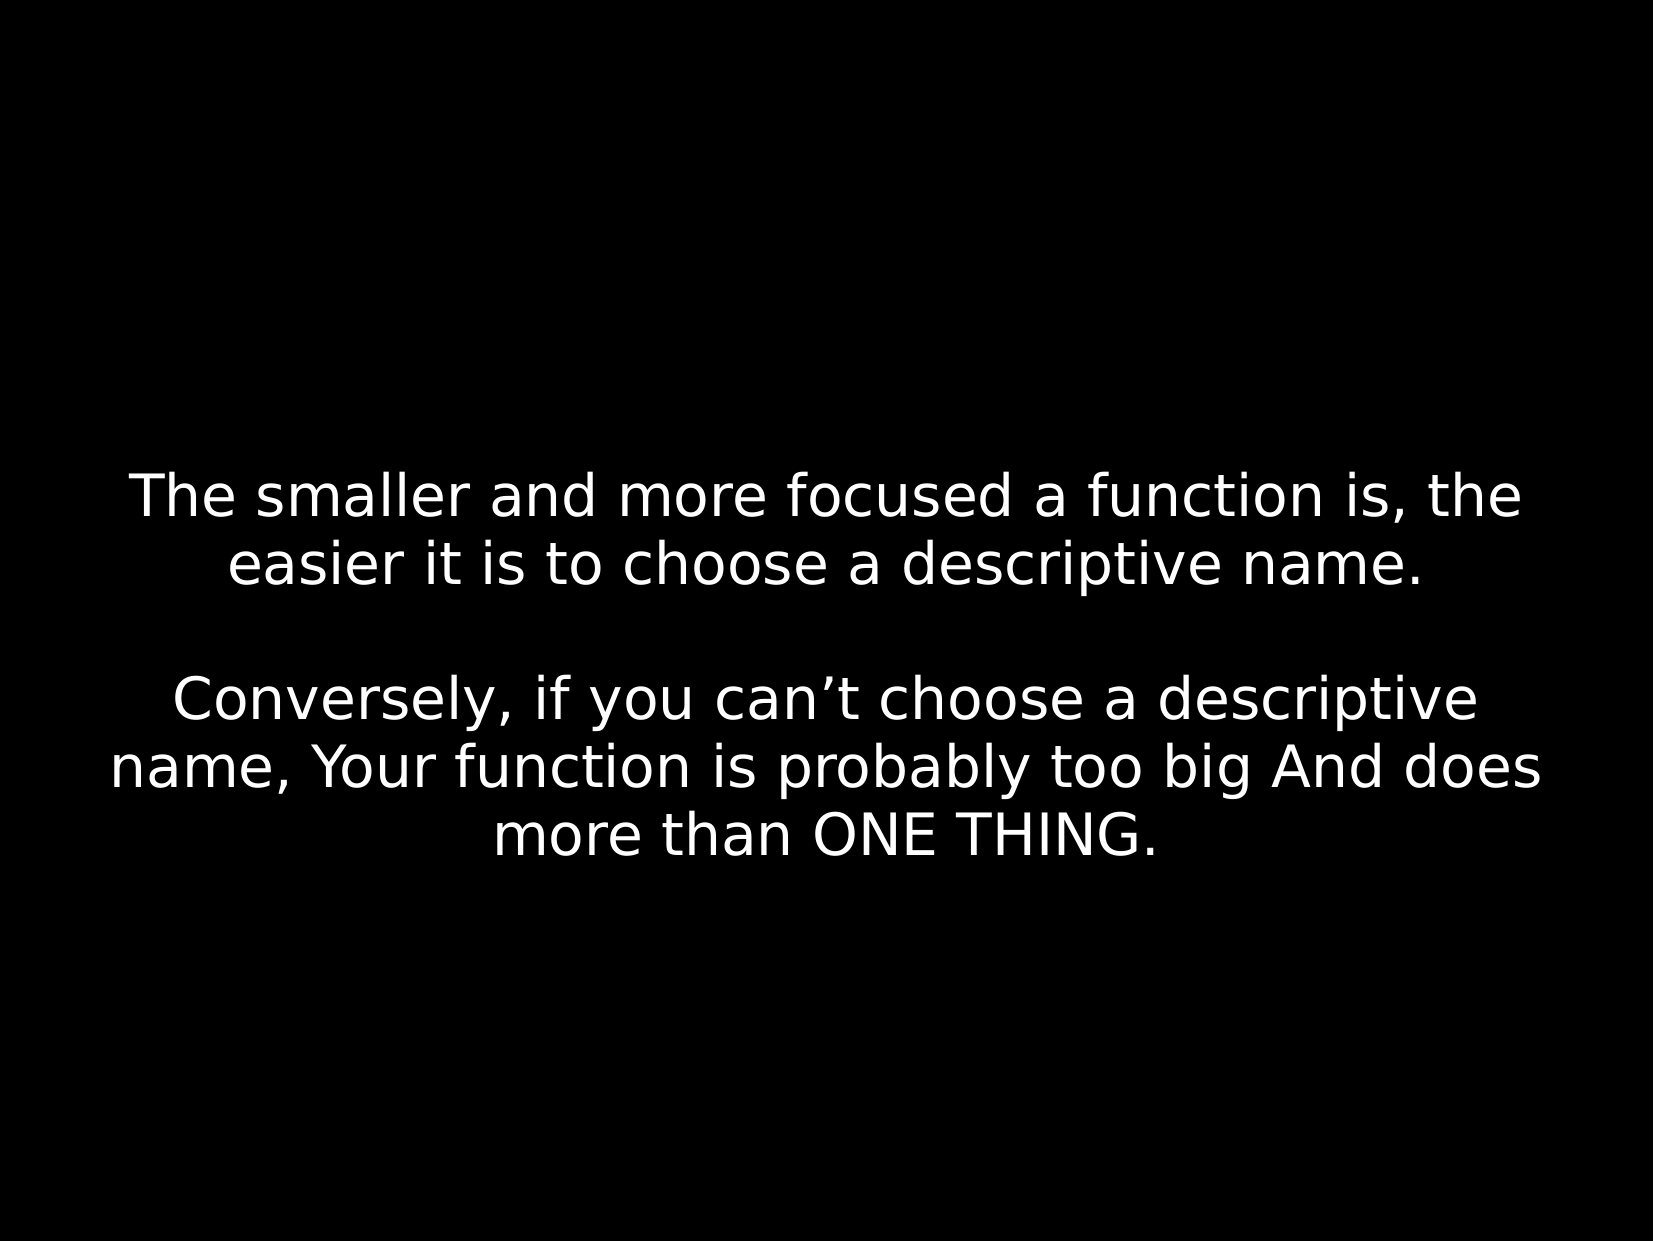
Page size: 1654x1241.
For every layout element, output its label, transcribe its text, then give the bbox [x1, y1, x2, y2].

subtitle The smaller and more focused a function is, the easier it is to choose a descriptive name. Conversely, if you can’t choose a descriptive name, Your function is probably too big And does more than ONE THING. [82, 297, 1571, 1102]
